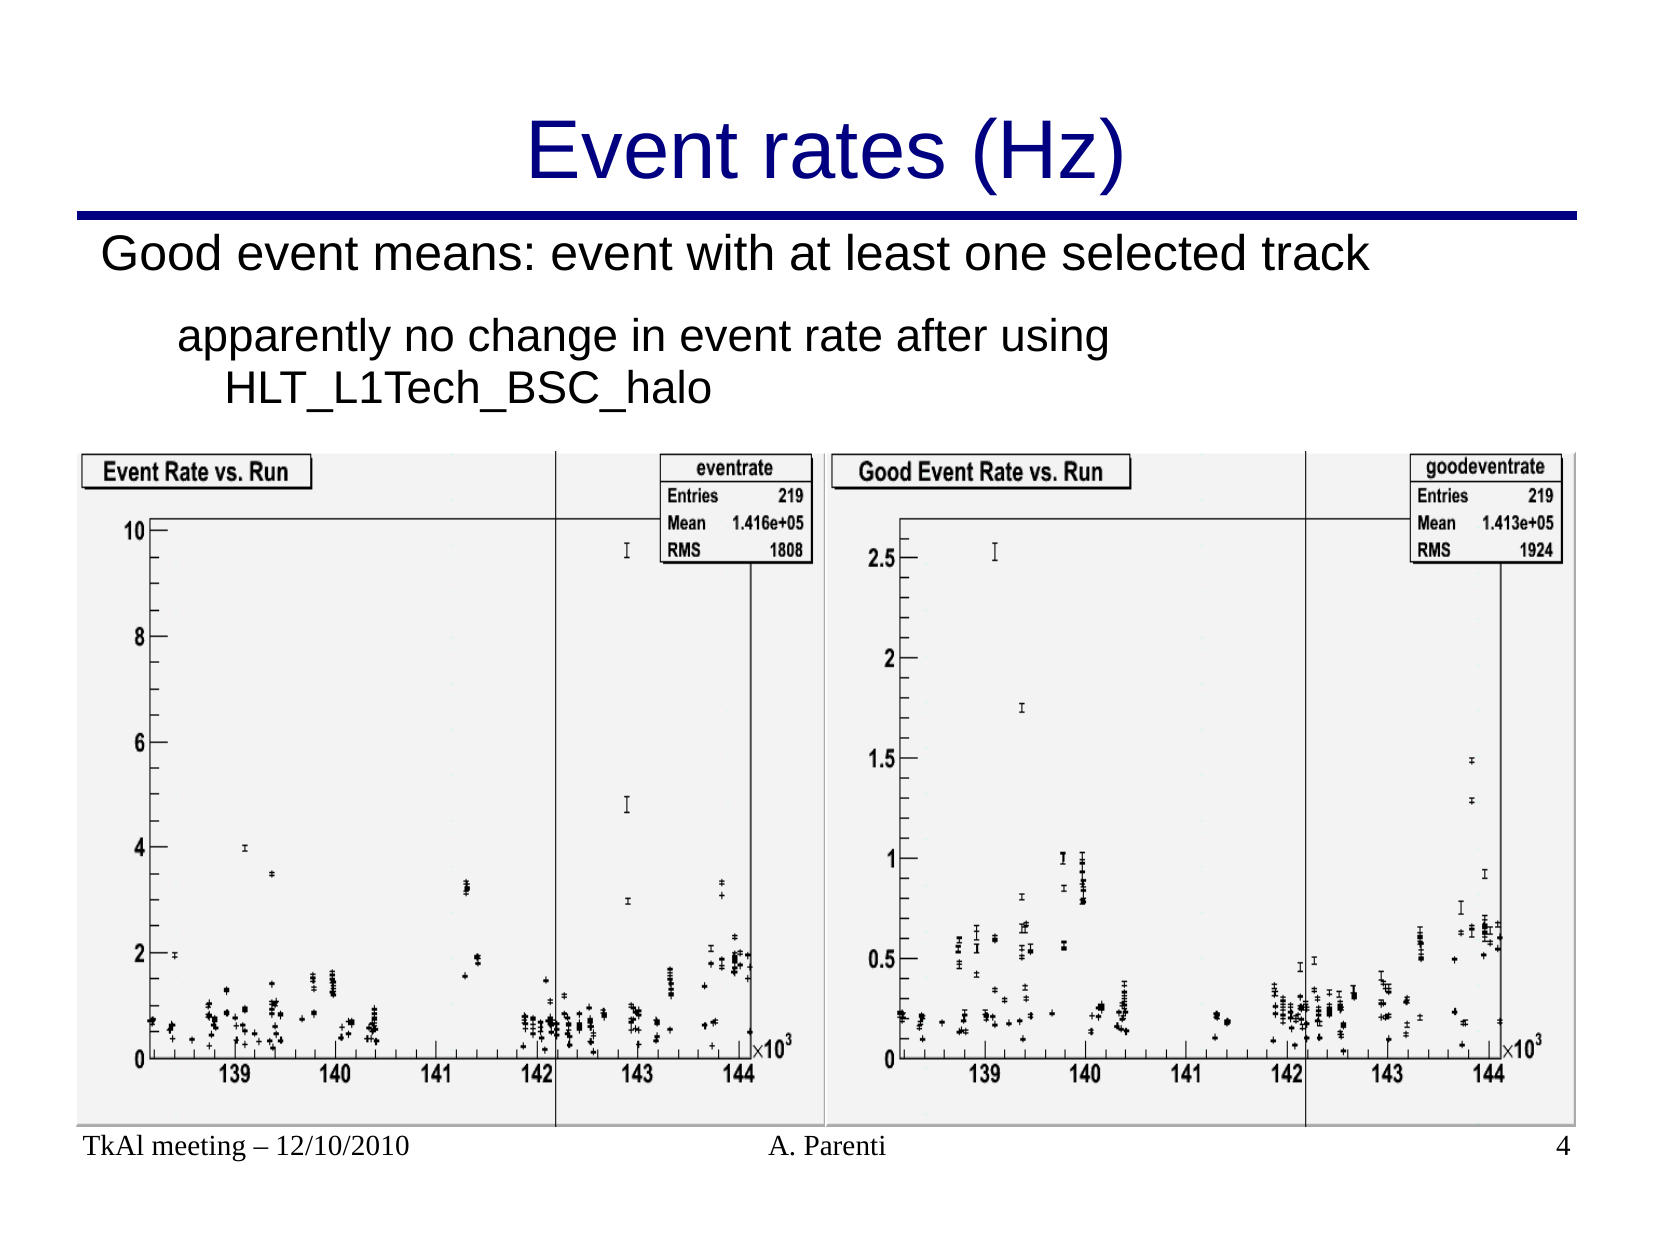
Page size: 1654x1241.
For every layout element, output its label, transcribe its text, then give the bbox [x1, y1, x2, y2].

list Good event means: event with at least one selected track apparently no change in event rate after using HLT_L1Tech_BSC_halo [82, 226, 1571, 451]
picture [75, 451, 1576, 1127]
title Event rates (Hz) [82, 75, 1571, 226]
